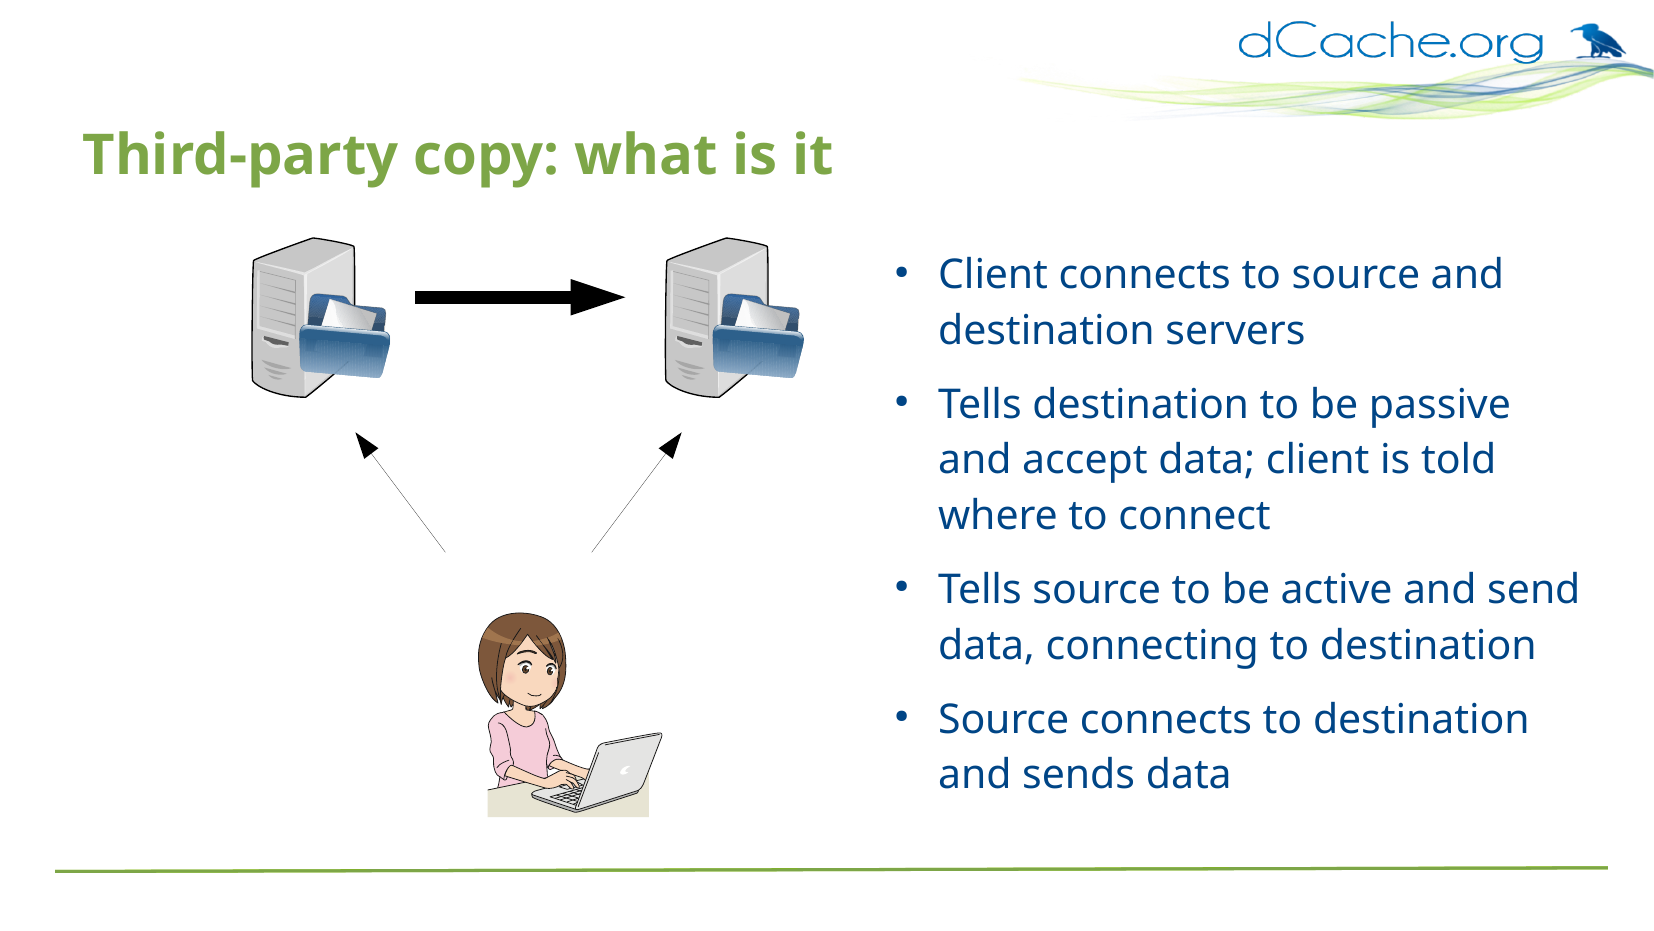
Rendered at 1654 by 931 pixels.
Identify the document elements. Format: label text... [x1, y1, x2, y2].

picture [251, 237, 391, 398]
list Client connects to source and destination servers Tells destination to be passive and accept data; client is told where to connect Tells source to be active and send data, connecting to destination Source connects to destination and sends data [879, 244, 1590, 841]
title Third-party copy: what is it [82, 116, 1605, 189]
picture [664, 237, 805, 398]
picture [956, 12, 1654, 127]
picture [477, 612, 663, 818]
